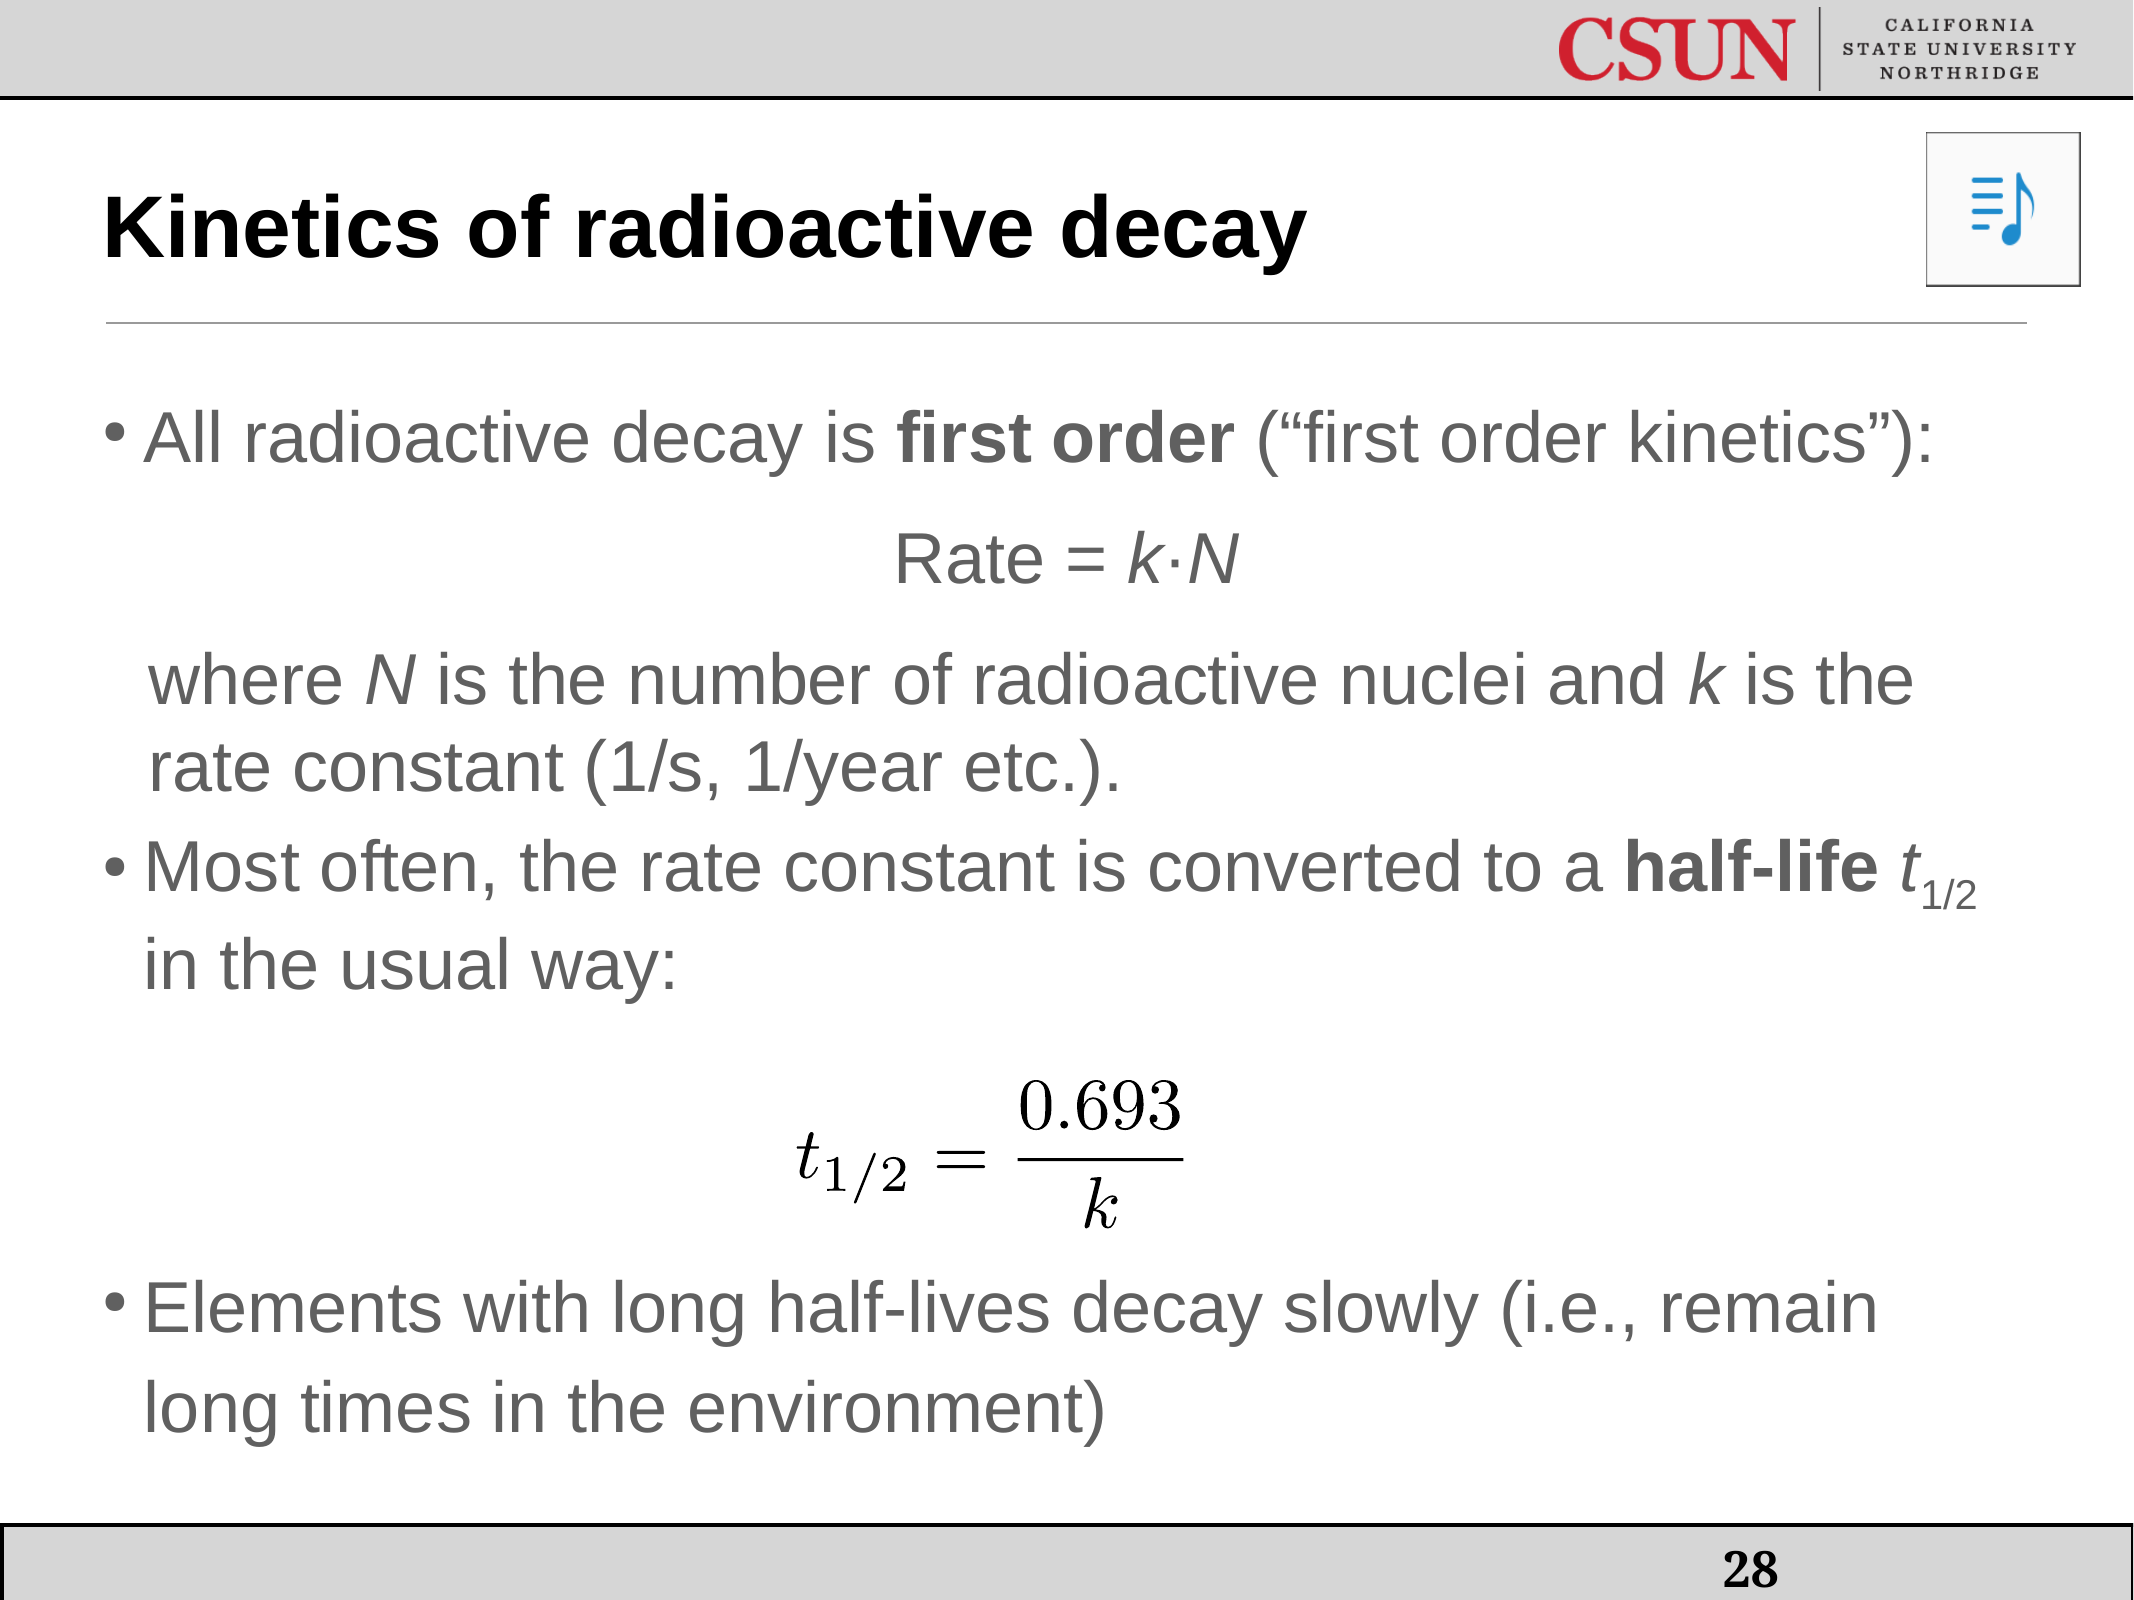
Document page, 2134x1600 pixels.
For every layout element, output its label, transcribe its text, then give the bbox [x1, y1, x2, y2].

picture [1559, 7, 2076, 91]
list All radioactive decay is first order (“first order kinetics”): Rate = k·N where N is the number of radioactive nuclei and k is the rate constant (1/s, 1/year etc.). Most often, the rate constant is converted to a half-life t1/2 in the usual way: Elements with long half-lives decay slowly (i.e., remain long times in the environment) [93, 382, 2040, 1460]
title Kinetics of radioactive decay [93, 104, 2040, 284]
text_box [1924, 130, 2082, 288]
text_box [795, 1080, 1184, 1229]
